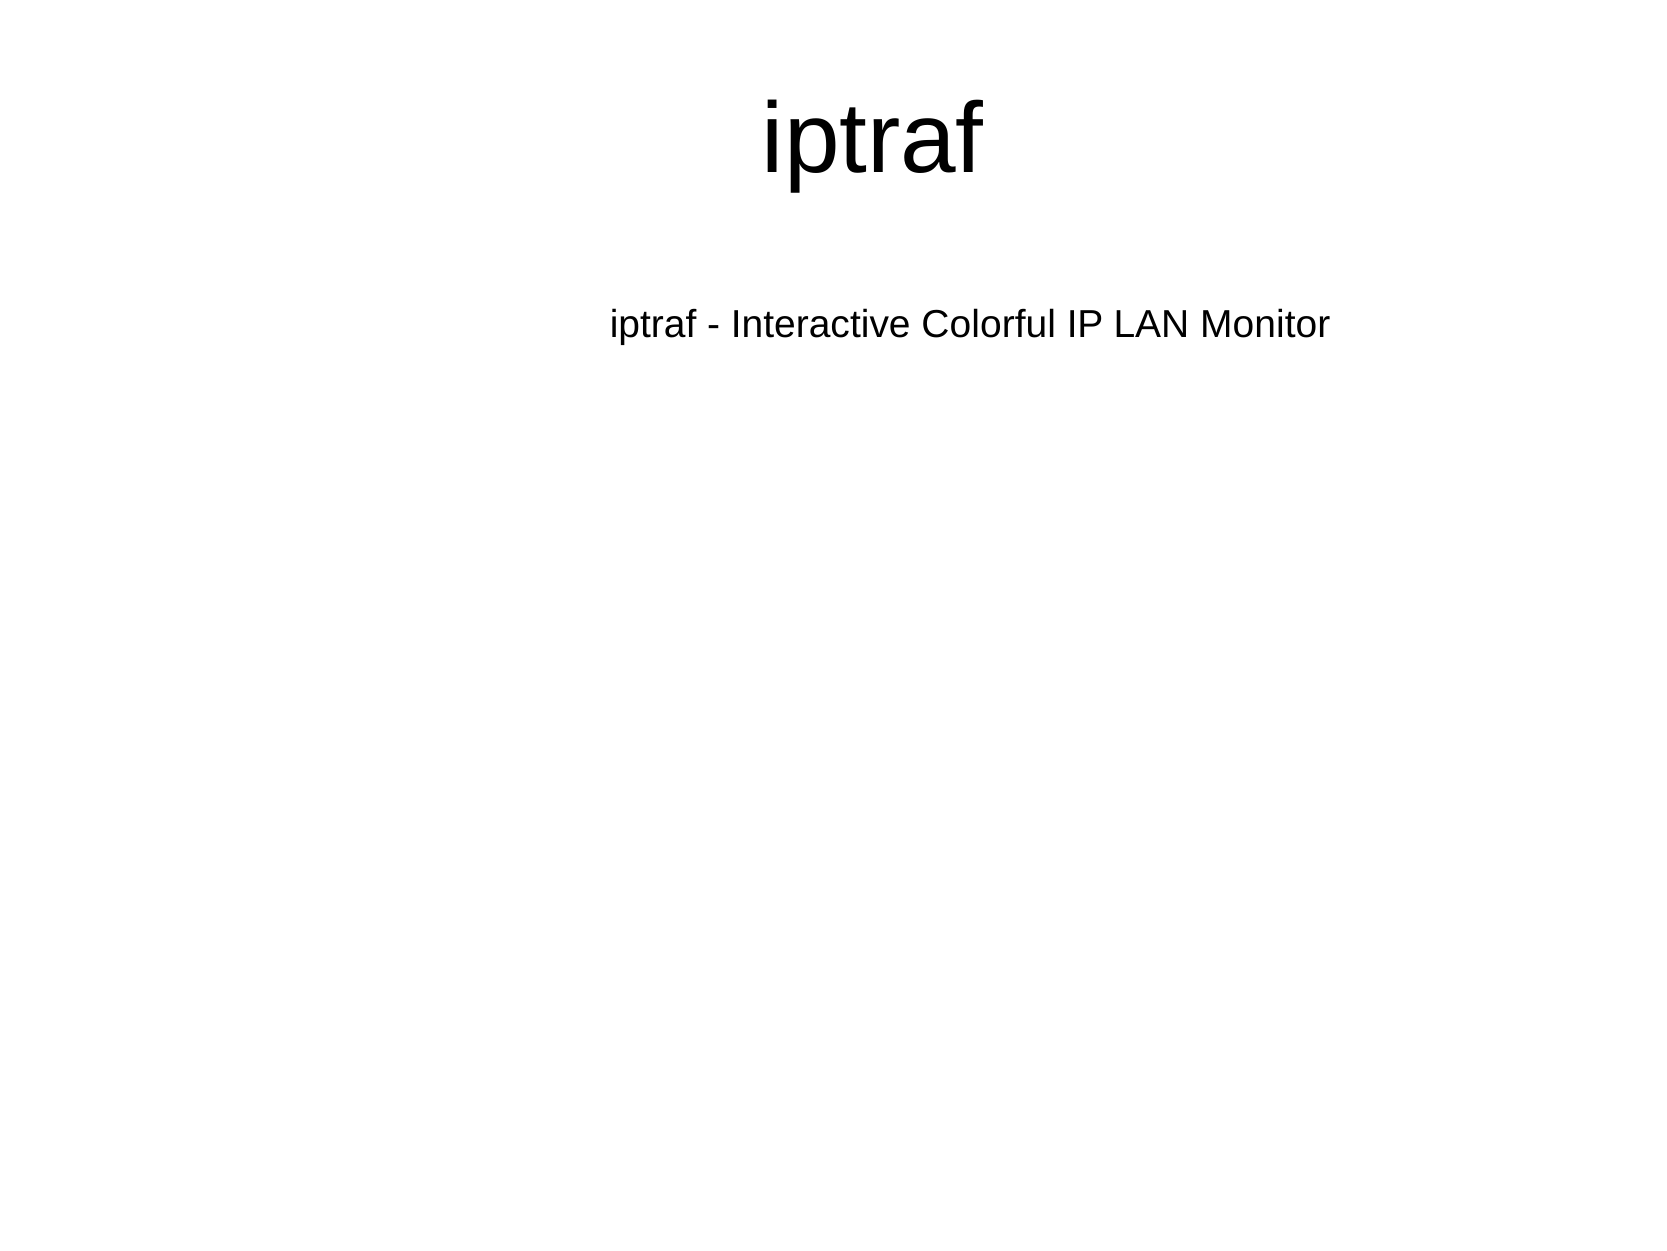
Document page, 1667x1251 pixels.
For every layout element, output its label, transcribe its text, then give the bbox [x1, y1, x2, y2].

subtitle iptraf - Interactive Colorful IP LAN Monitor [350, 292, 1516, 1084]
title iptraf [183, 66, 1563, 279]
